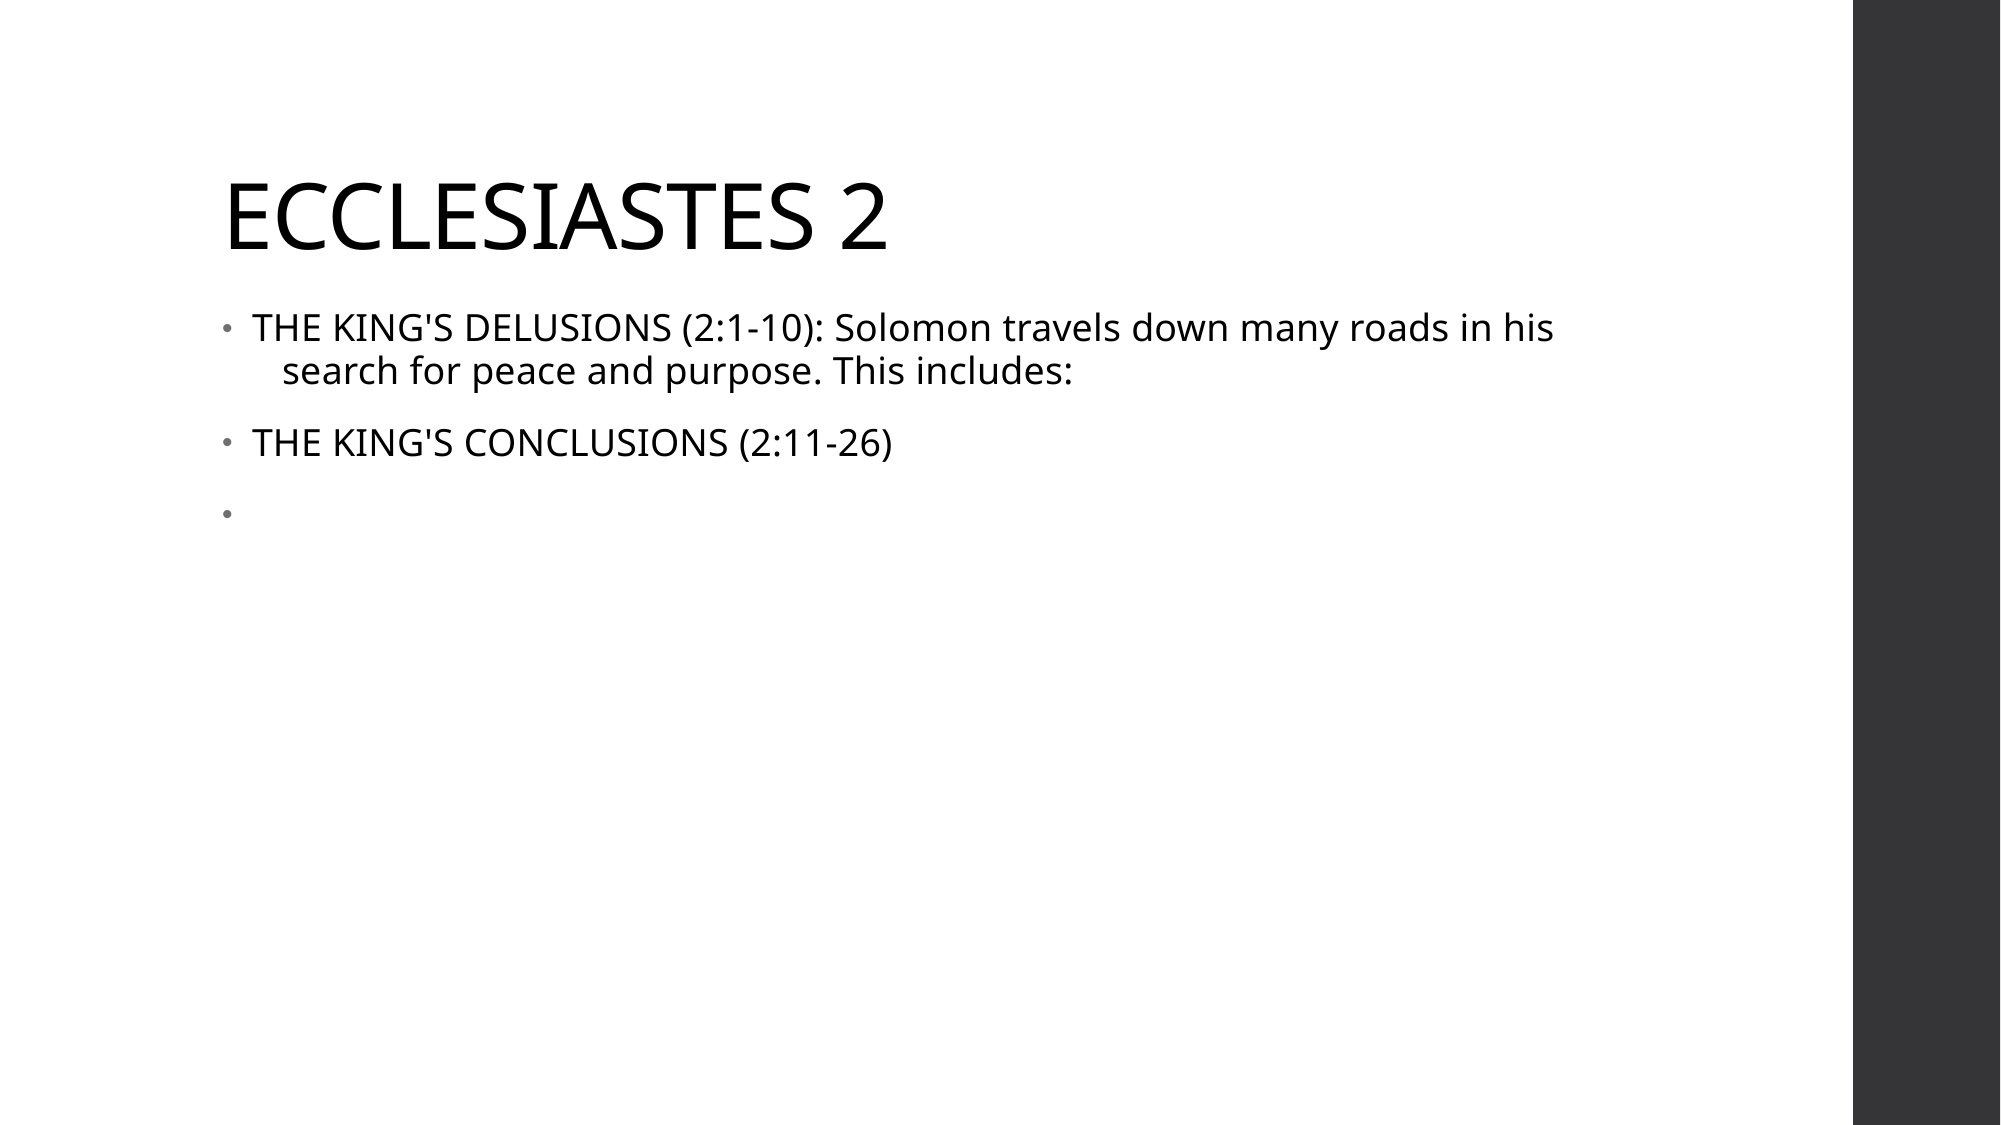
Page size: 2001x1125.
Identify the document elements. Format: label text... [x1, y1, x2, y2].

list THE KING'S DELUSIONS (2:1-10): Solomon travels down many roads in his search for peace and purpose. This includes: THE KING'S CONCLUSIONS (2:11-26) [206, 299, 1617, 1014]
title ECCLESIASTES 2 [206, 60, 1797, 278]
